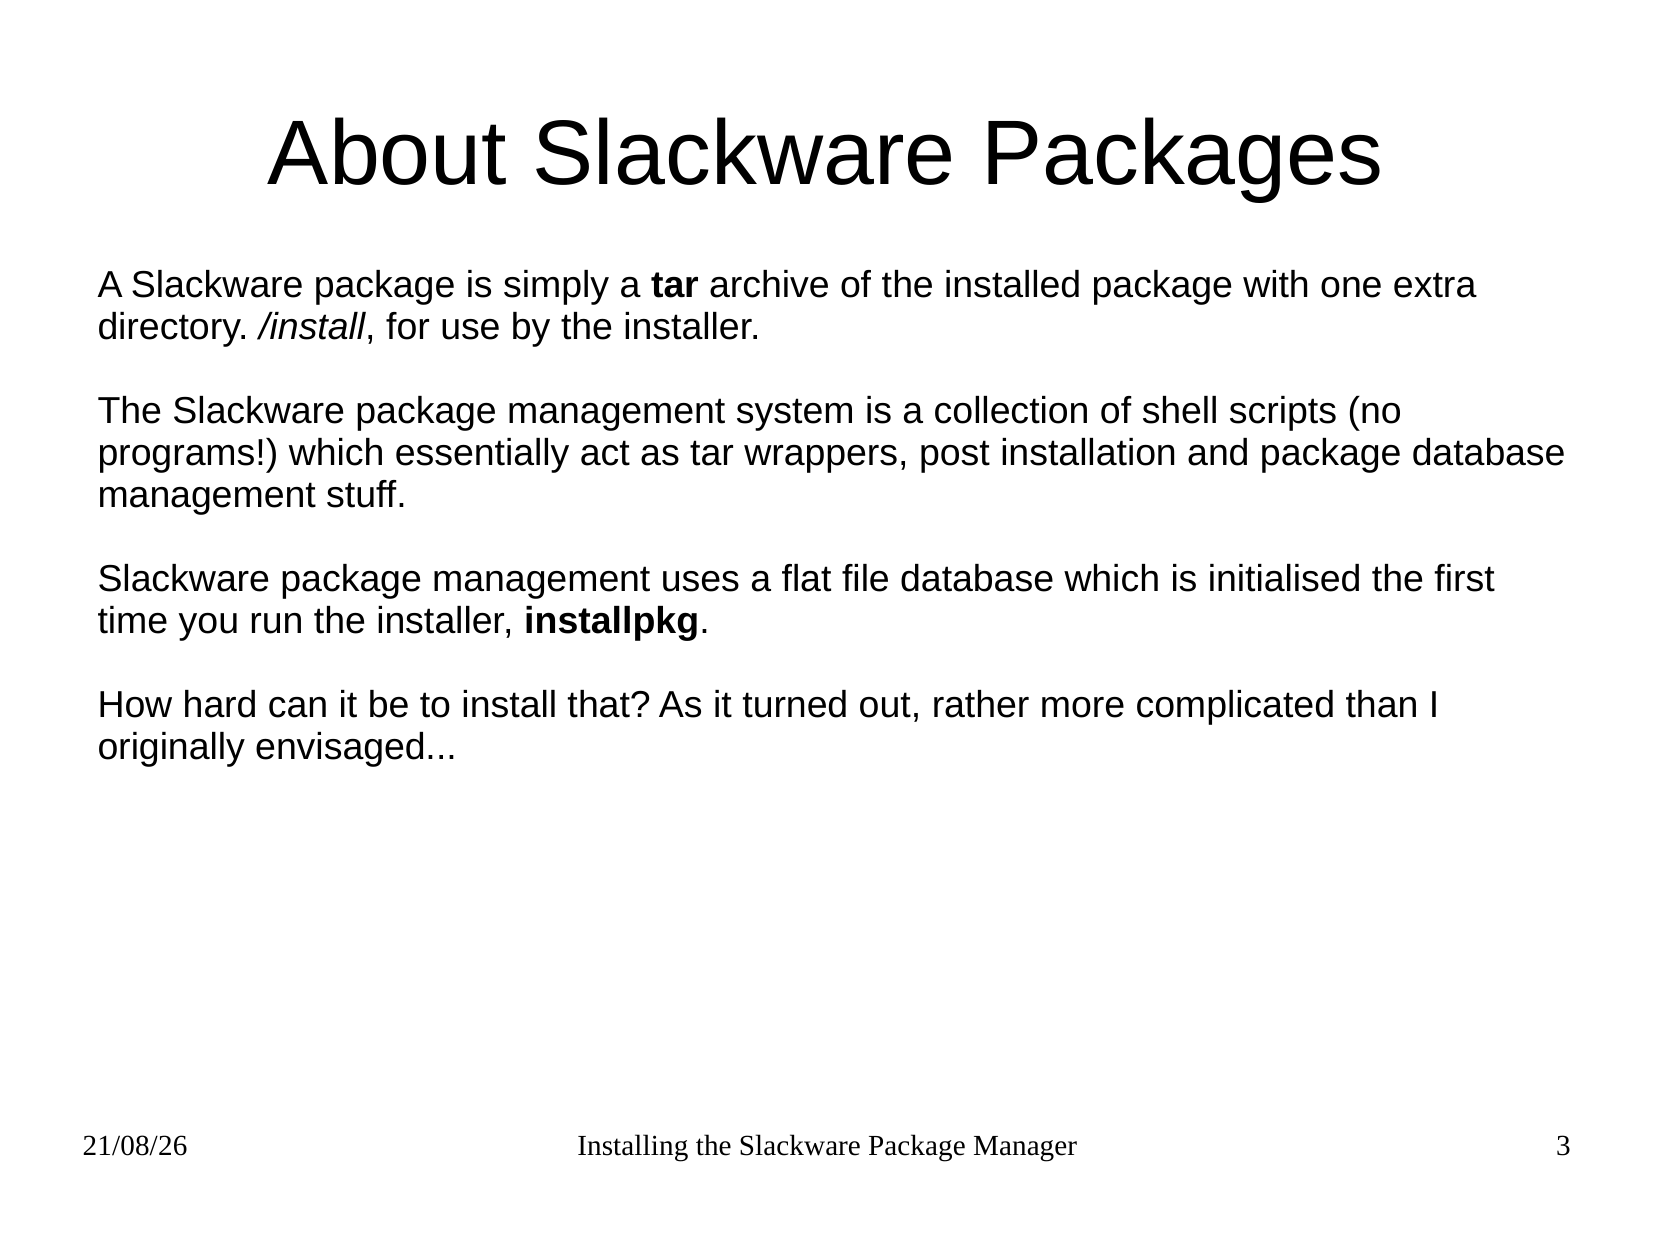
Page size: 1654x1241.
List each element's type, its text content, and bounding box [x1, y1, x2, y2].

text_box A Slackware package is simply a tar archive of the installed package with one extra directory. /install, for use by the installer. The Slackware package management system is a collection of shell scripts (no programs!) which essentially act as tar wrappers, post installation and package database management stuff. Slackware package management uses a flat file database which is initialised the first time you run the installer, installpkg. How hard can it be to install that? As it turned out, rather more complicated than I originally envisaged... [82, 256, 1583, 770]
title About Slackware Packages [82, 49, 1571, 256]
